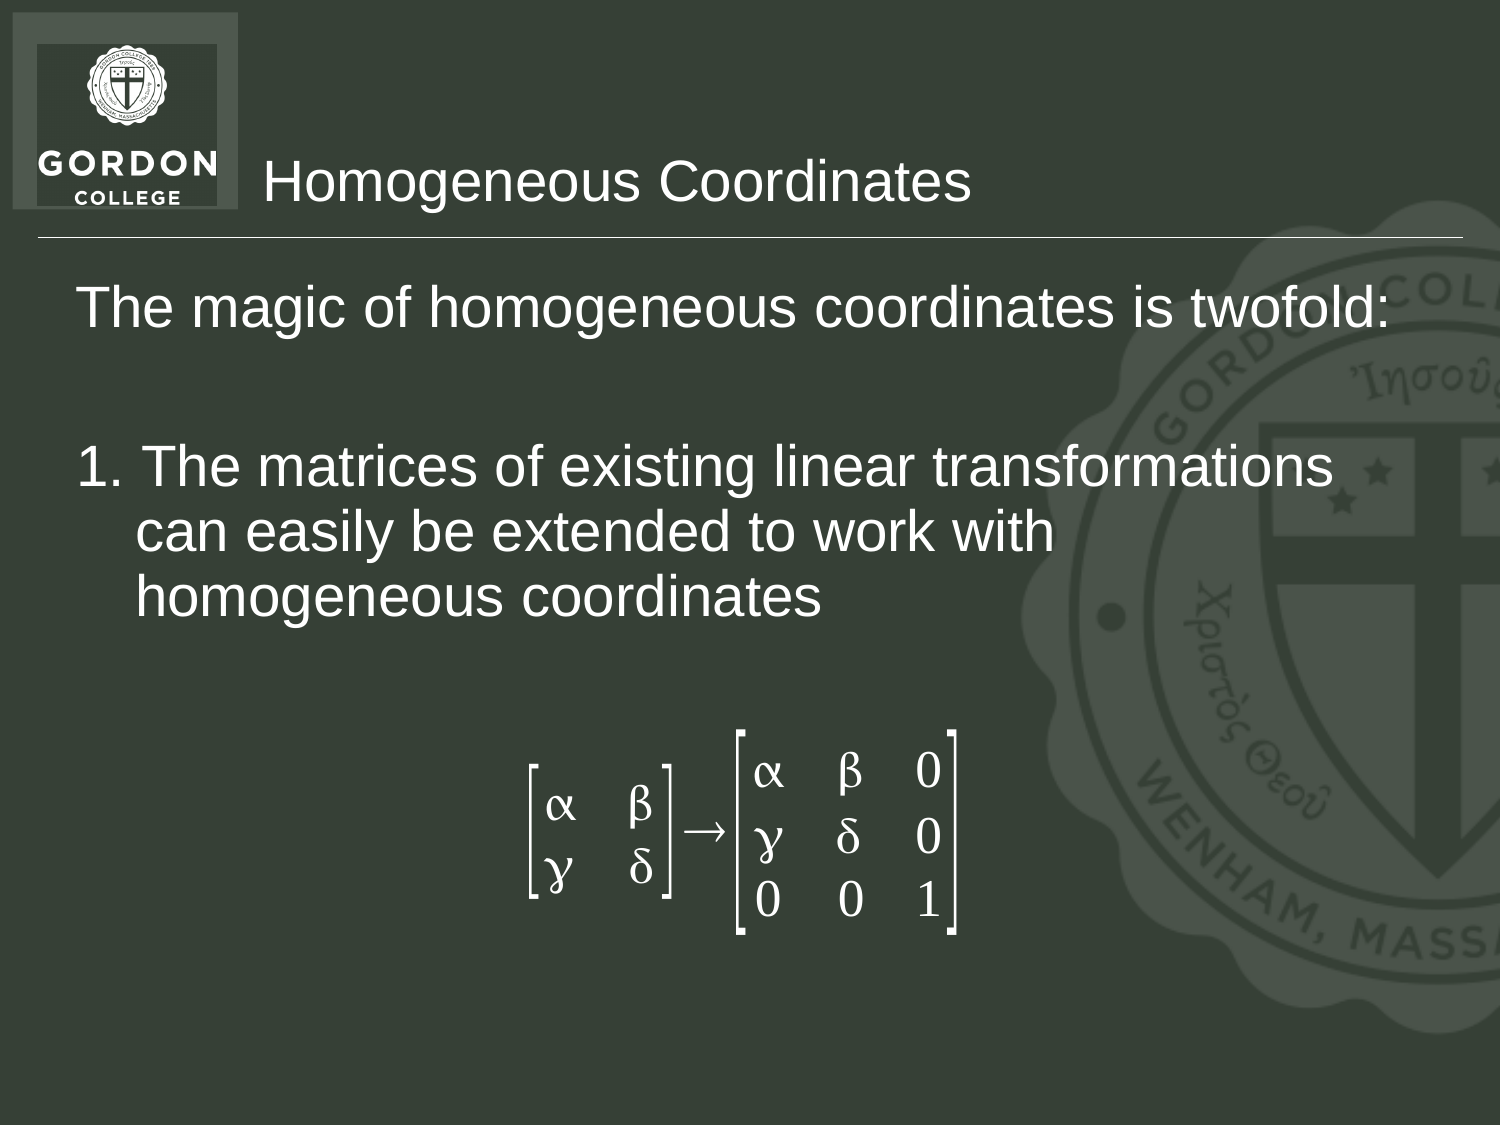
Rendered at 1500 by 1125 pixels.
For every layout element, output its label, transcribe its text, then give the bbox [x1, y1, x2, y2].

chart [511, 726, 976, 938]
picture [0, 0, 1500, 1125]
list The magic of homogeneous coordinates is twofold: 1. The matrices of existing linear transformations can easily be extended to work with homogeneous coordinates [75, 275, 1426, 1011]
title Homogeneous Coordinates [262, 145, 1463, 217]
